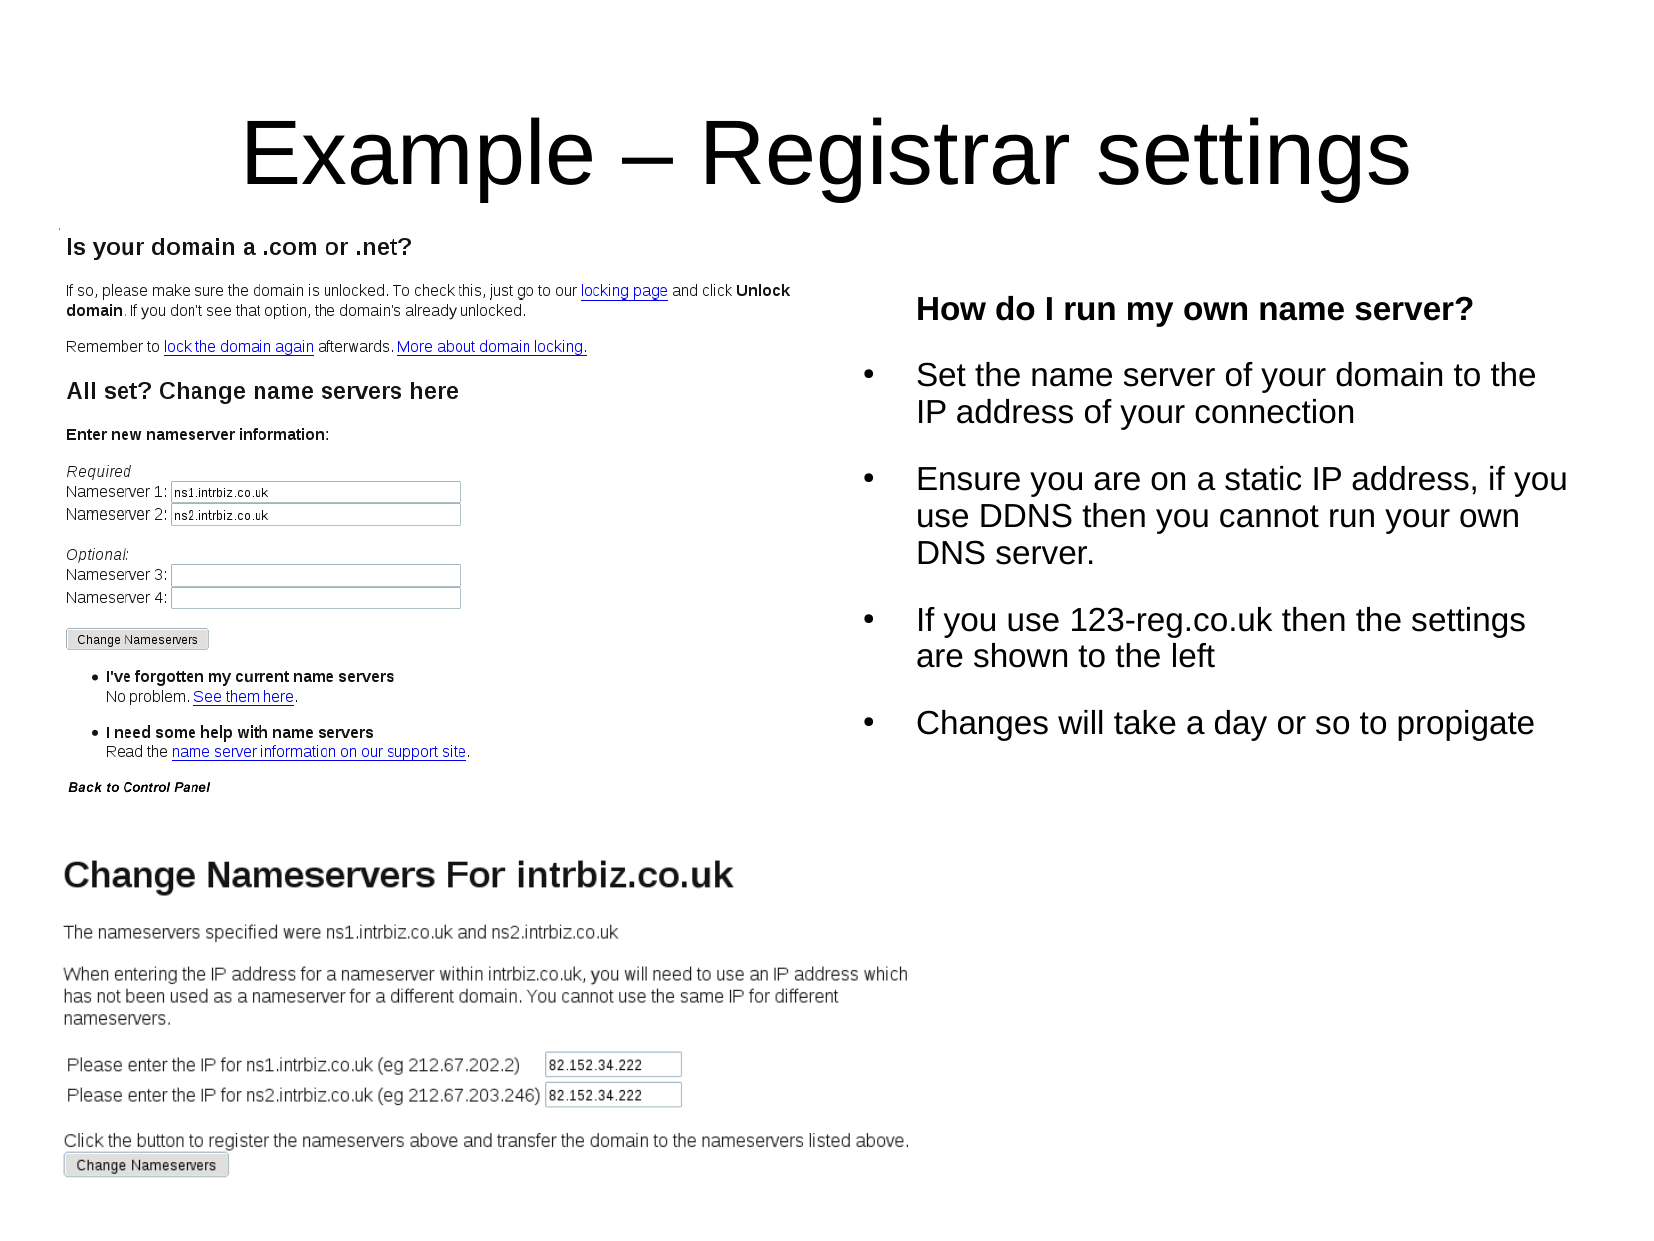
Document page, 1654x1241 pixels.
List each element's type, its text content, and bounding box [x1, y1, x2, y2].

picture [58, 856, 916, 1182]
title Example – Registrar settings [82, 49, 1571, 257]
list How do I run my own name server? Set the name server of your domain to the IP address of your connection Ensure you are on a static IP address, if you use DDNS then you cannot run your own DNS server. If you use 123-reg.co.uk then the settings are shown to the left Changes will take a day or so to propigate [845, 290, 1572, 1109]
picture [59, 228, 794, 798]
